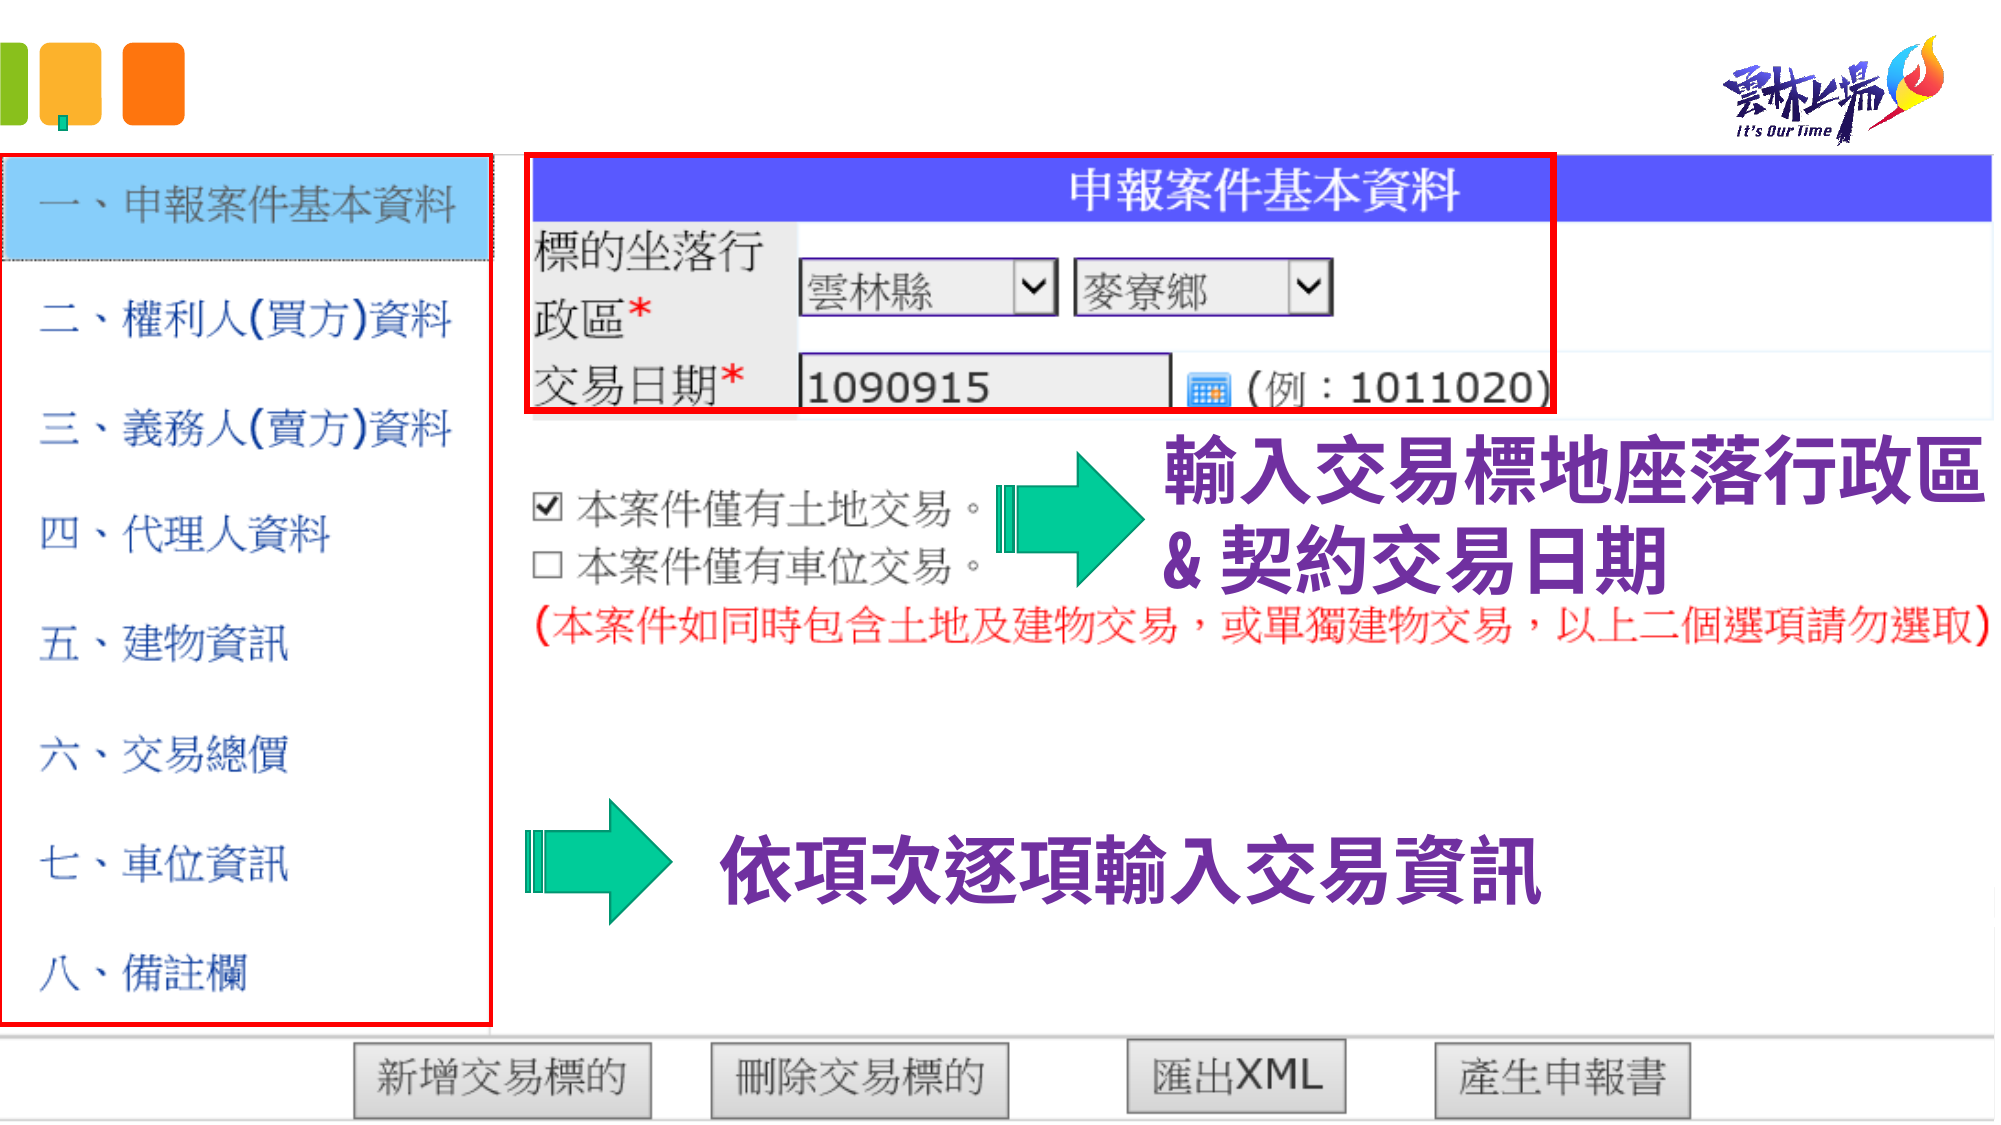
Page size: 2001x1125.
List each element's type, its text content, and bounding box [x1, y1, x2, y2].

picture [1210, 445, 1221, 452]
picture [1886, 456, 1897, 470]
picture [1331, 453, 1372, 470]
picture [0, 154, 1994, 1125]
picture [2, 157, 489, 1022]
picture [1593, 459, 1598, 470]
title 輸入交易標地座落行政區 &契約交易日期 [1143, 470, 2000, 614]
picture [1720, 29, 1946, 152]
picture [1410, 445, 1442, 449]
picture [1410, 456, 1442, 461]
picture [1728, 461, 1743, 466]
list 依項次逐項輸入交易資訊 [698, 813, 1589, 910]
picture [530, 158, 1550, 407]
